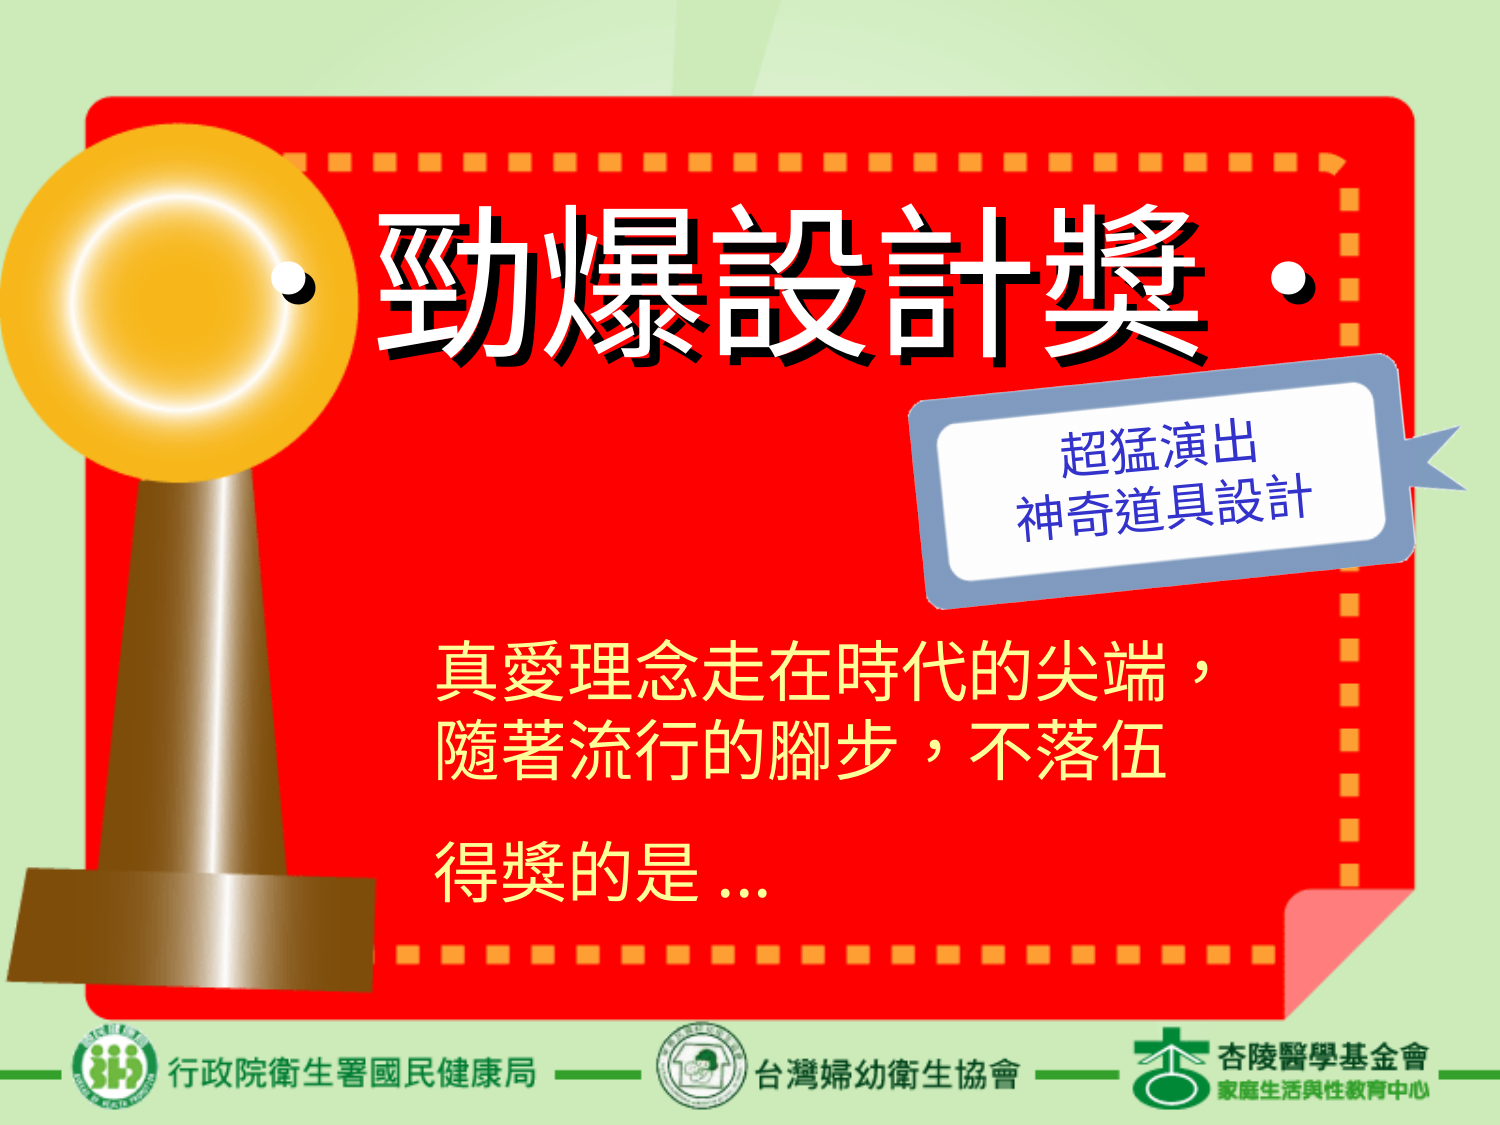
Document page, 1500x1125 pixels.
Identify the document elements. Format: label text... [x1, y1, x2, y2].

picture [0, 0, 1500, 1125]
text_box 真愛理念走在時代的尖端，隨著流行的腳步，不落伍 得獎的是... [419, 621, 1258, 919]
text_box 超猛演出 神奇道具設計 [990, 394, 1335, 559]
text_box ．勁爆設計獎． [190, 170, 1388, 386]
